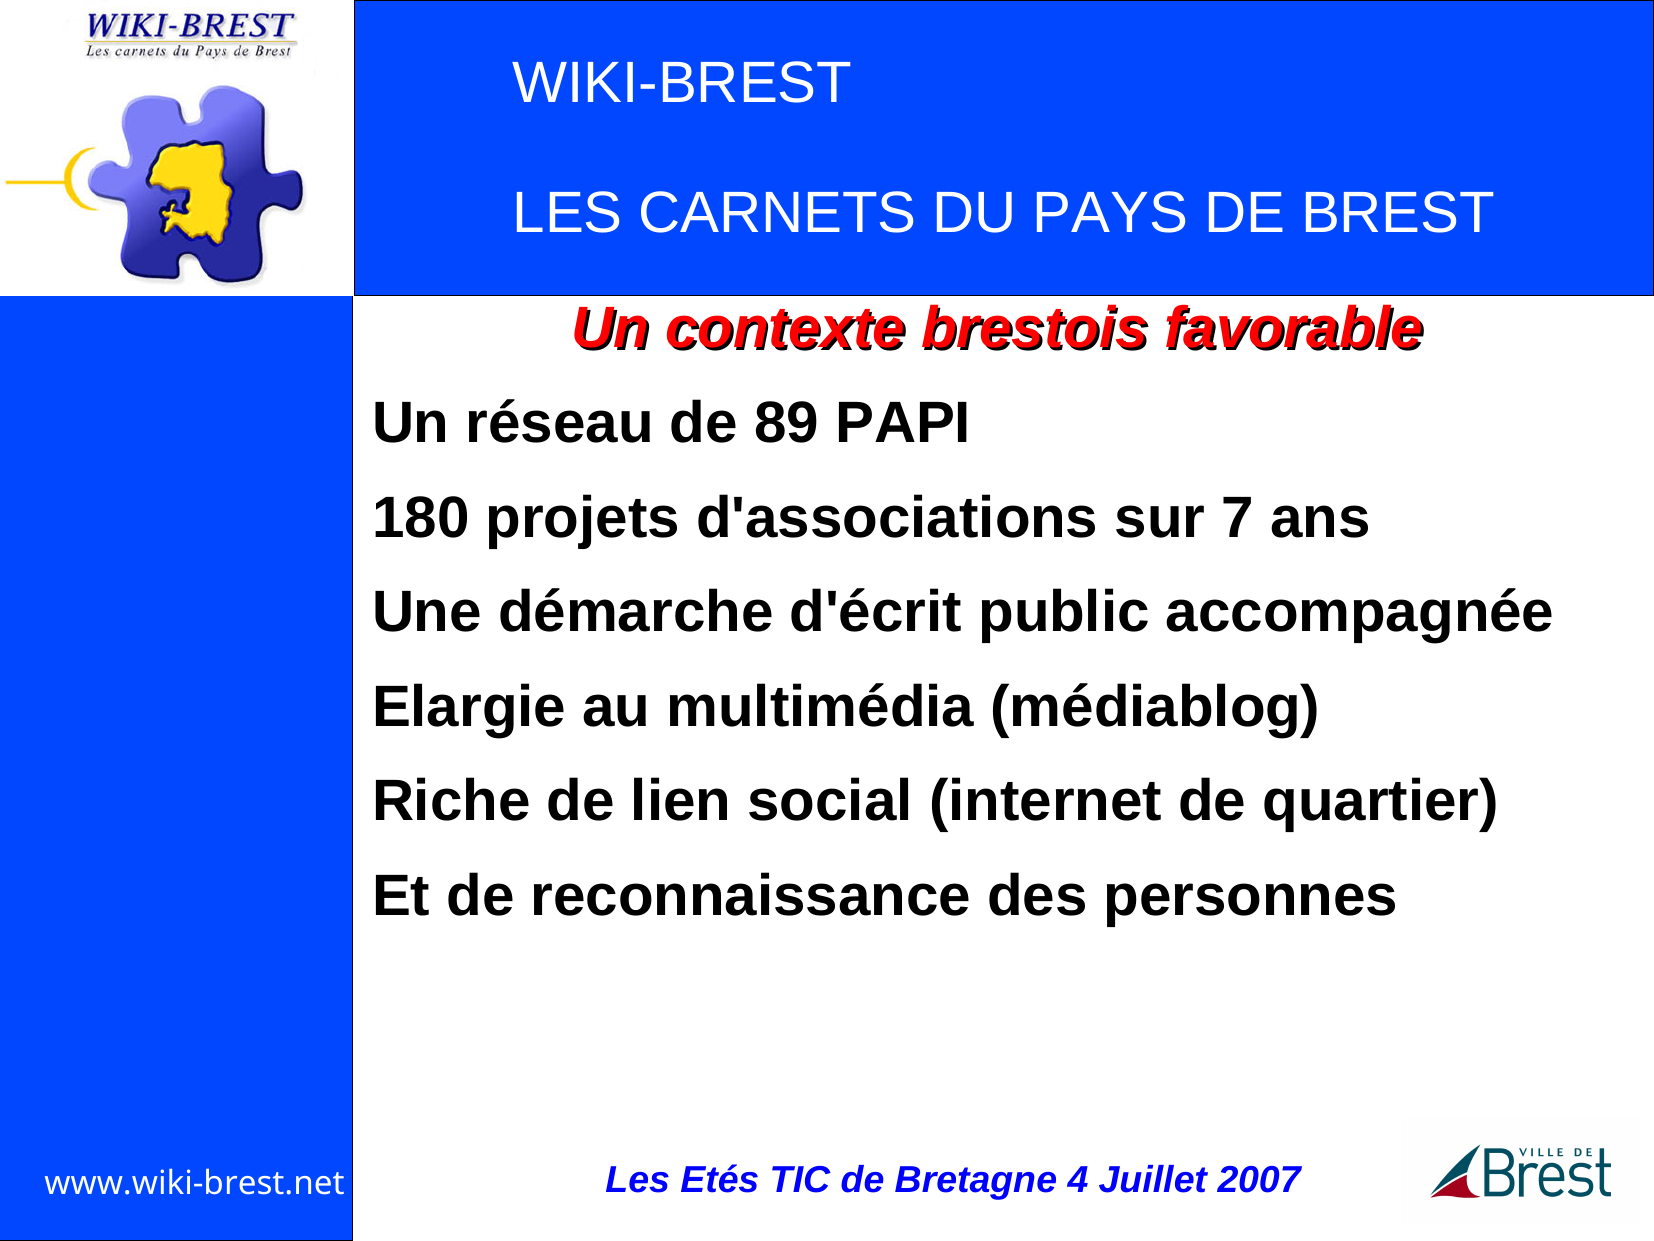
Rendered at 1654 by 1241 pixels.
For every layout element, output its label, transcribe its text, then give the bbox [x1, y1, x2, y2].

picture [1402, 1116, 1639, 1226]
picture [0, 0, 354, 296]
list Un contexte brestois favorable Un réseau de 89 PAPI 180 projets d'associations sur 7 ans Une démarche d'écrit public accompagnée Elargie au multimédia (médiablog) Riche de lien social (internet de quartier) Et de reconnaissance des personnes [354, 295, 1625, 1109]
